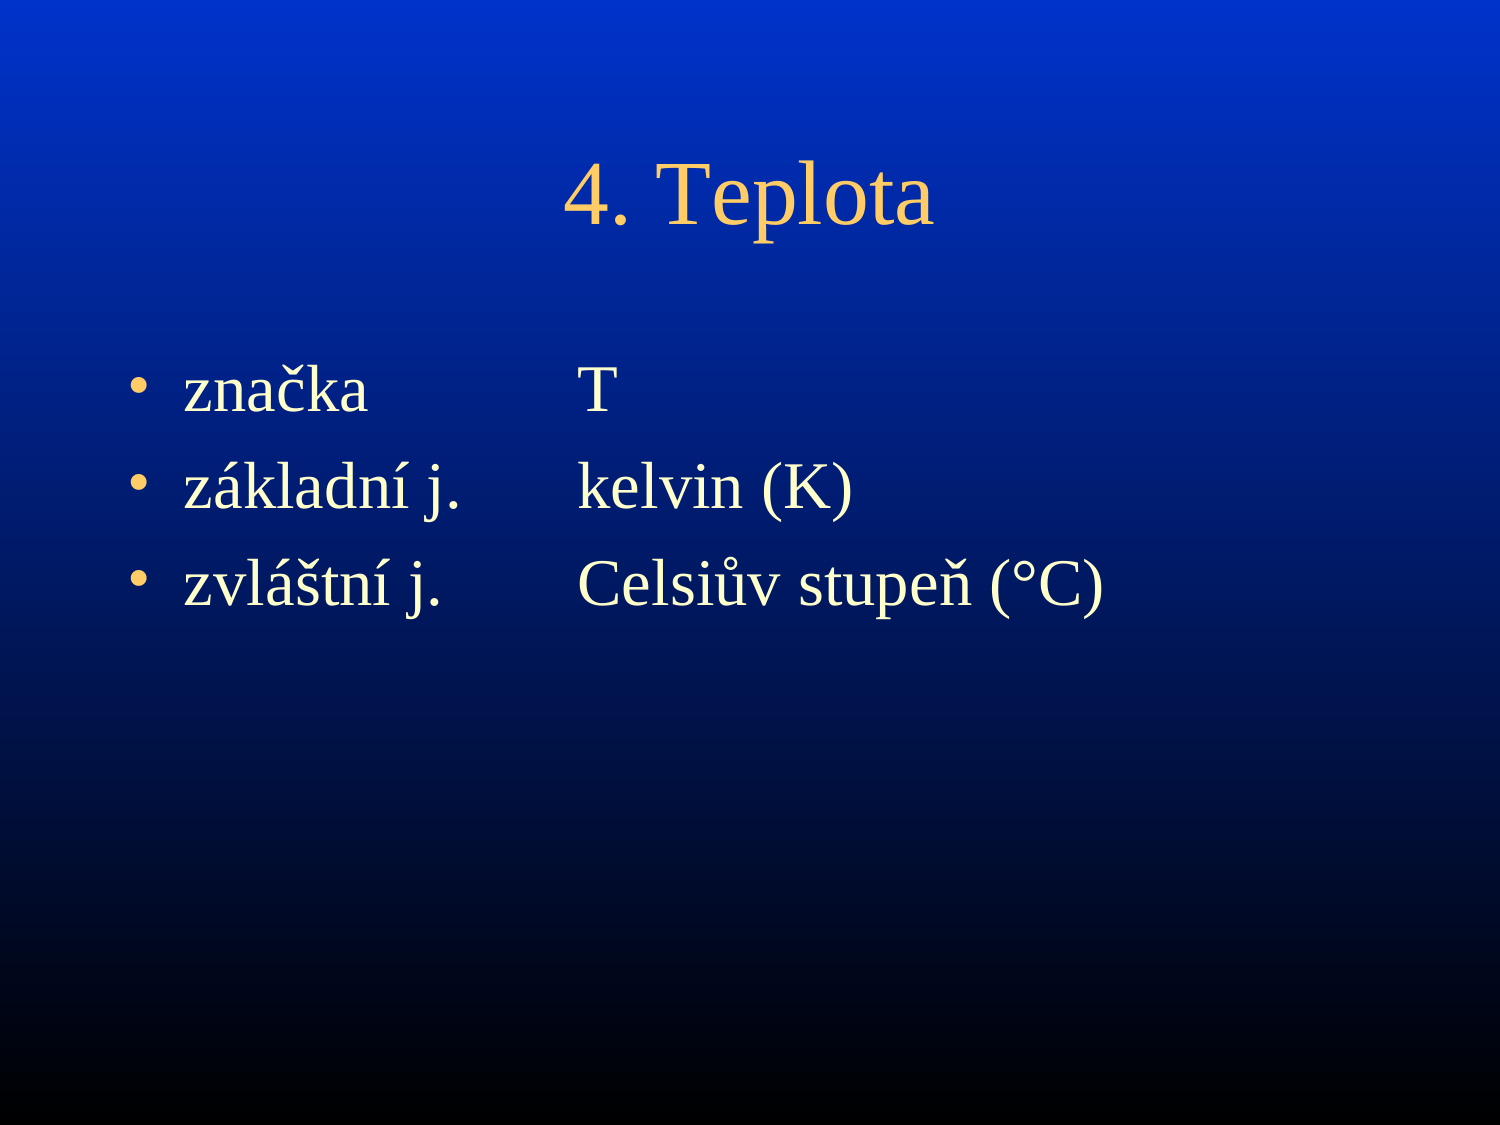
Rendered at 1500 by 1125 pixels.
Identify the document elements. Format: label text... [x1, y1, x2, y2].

title 4. Teplota [112, 37, 1388, 250]
list značka T základní j. kelvin (K) zvláštní j. Celsiův stupeň (°C) [112, 337, 1388, 1013]
